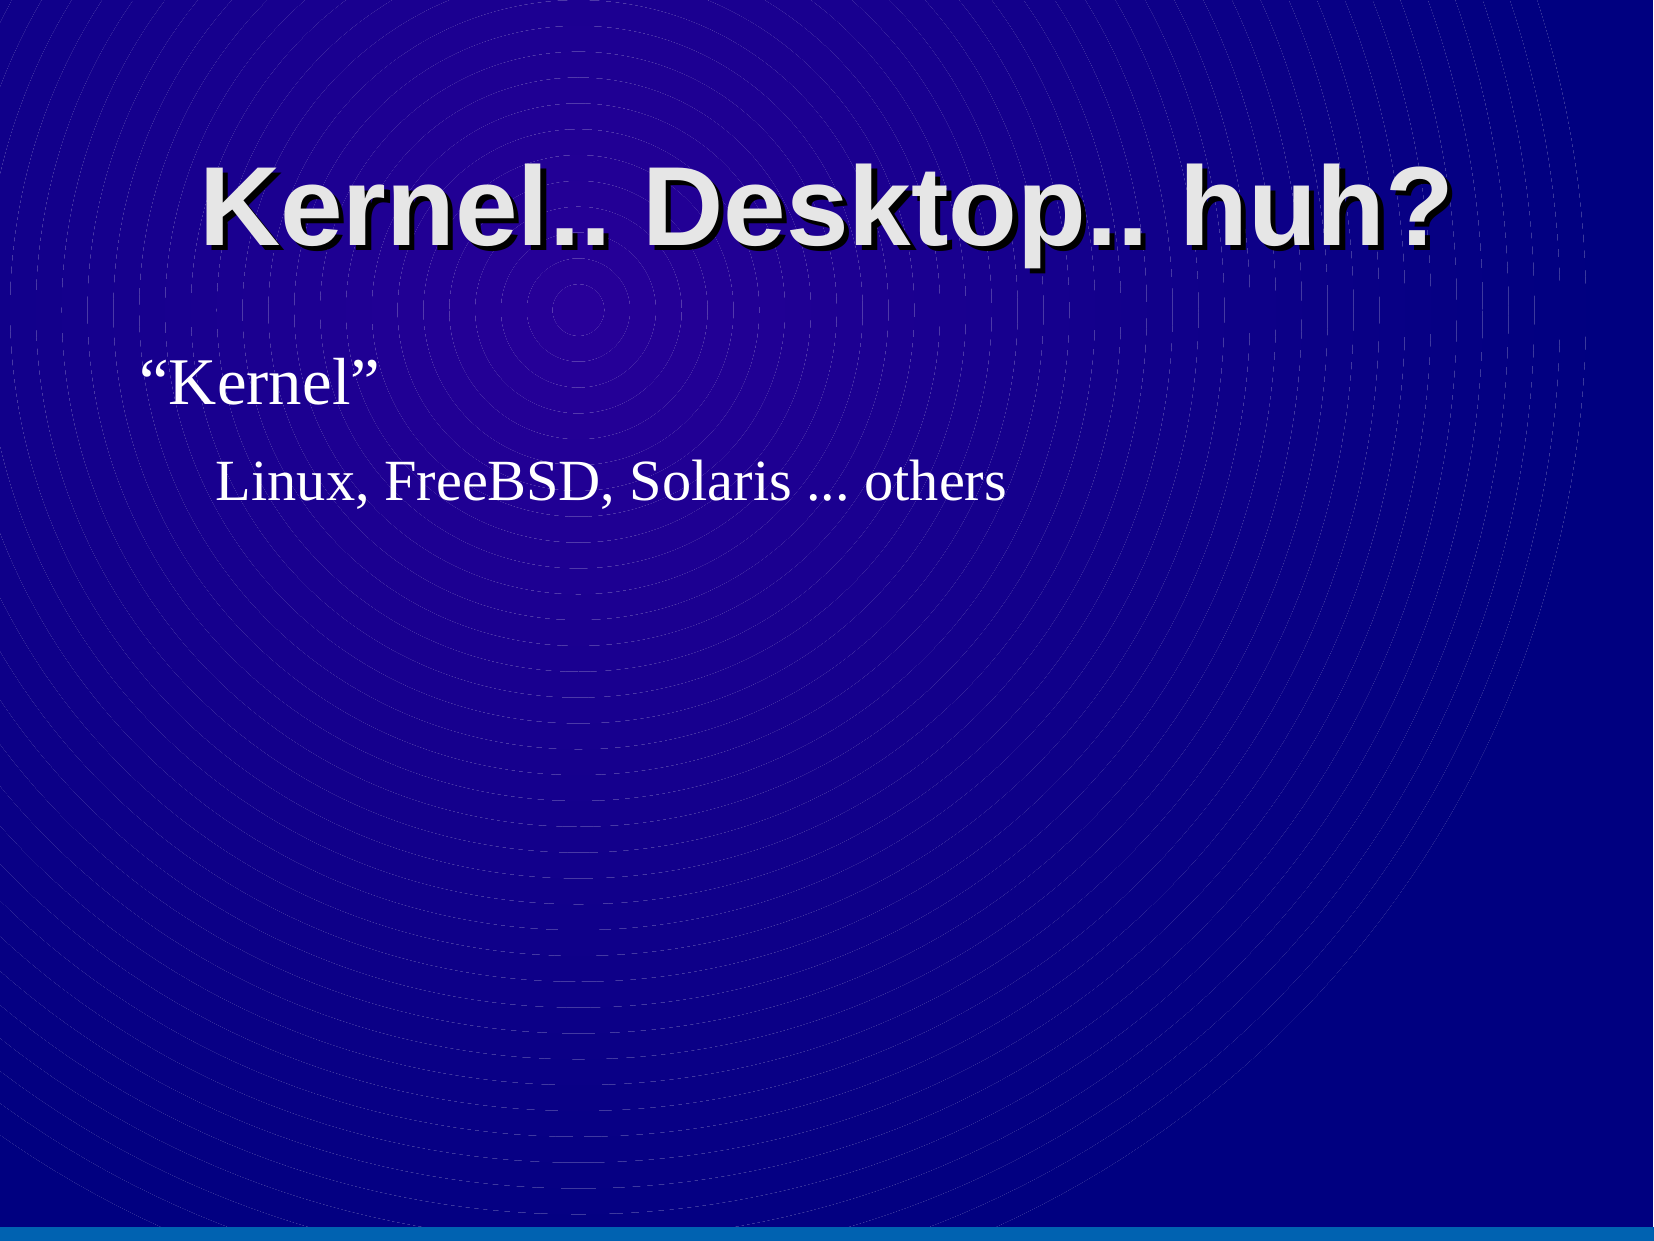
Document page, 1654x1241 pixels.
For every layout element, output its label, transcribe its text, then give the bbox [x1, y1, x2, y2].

list “Kernel” Linux, FreeBSD, Solaris ... others [121, 344, 1533, 1127]
title Kernel.. Desktop.. huh? [121, 102, 1533, 311]
